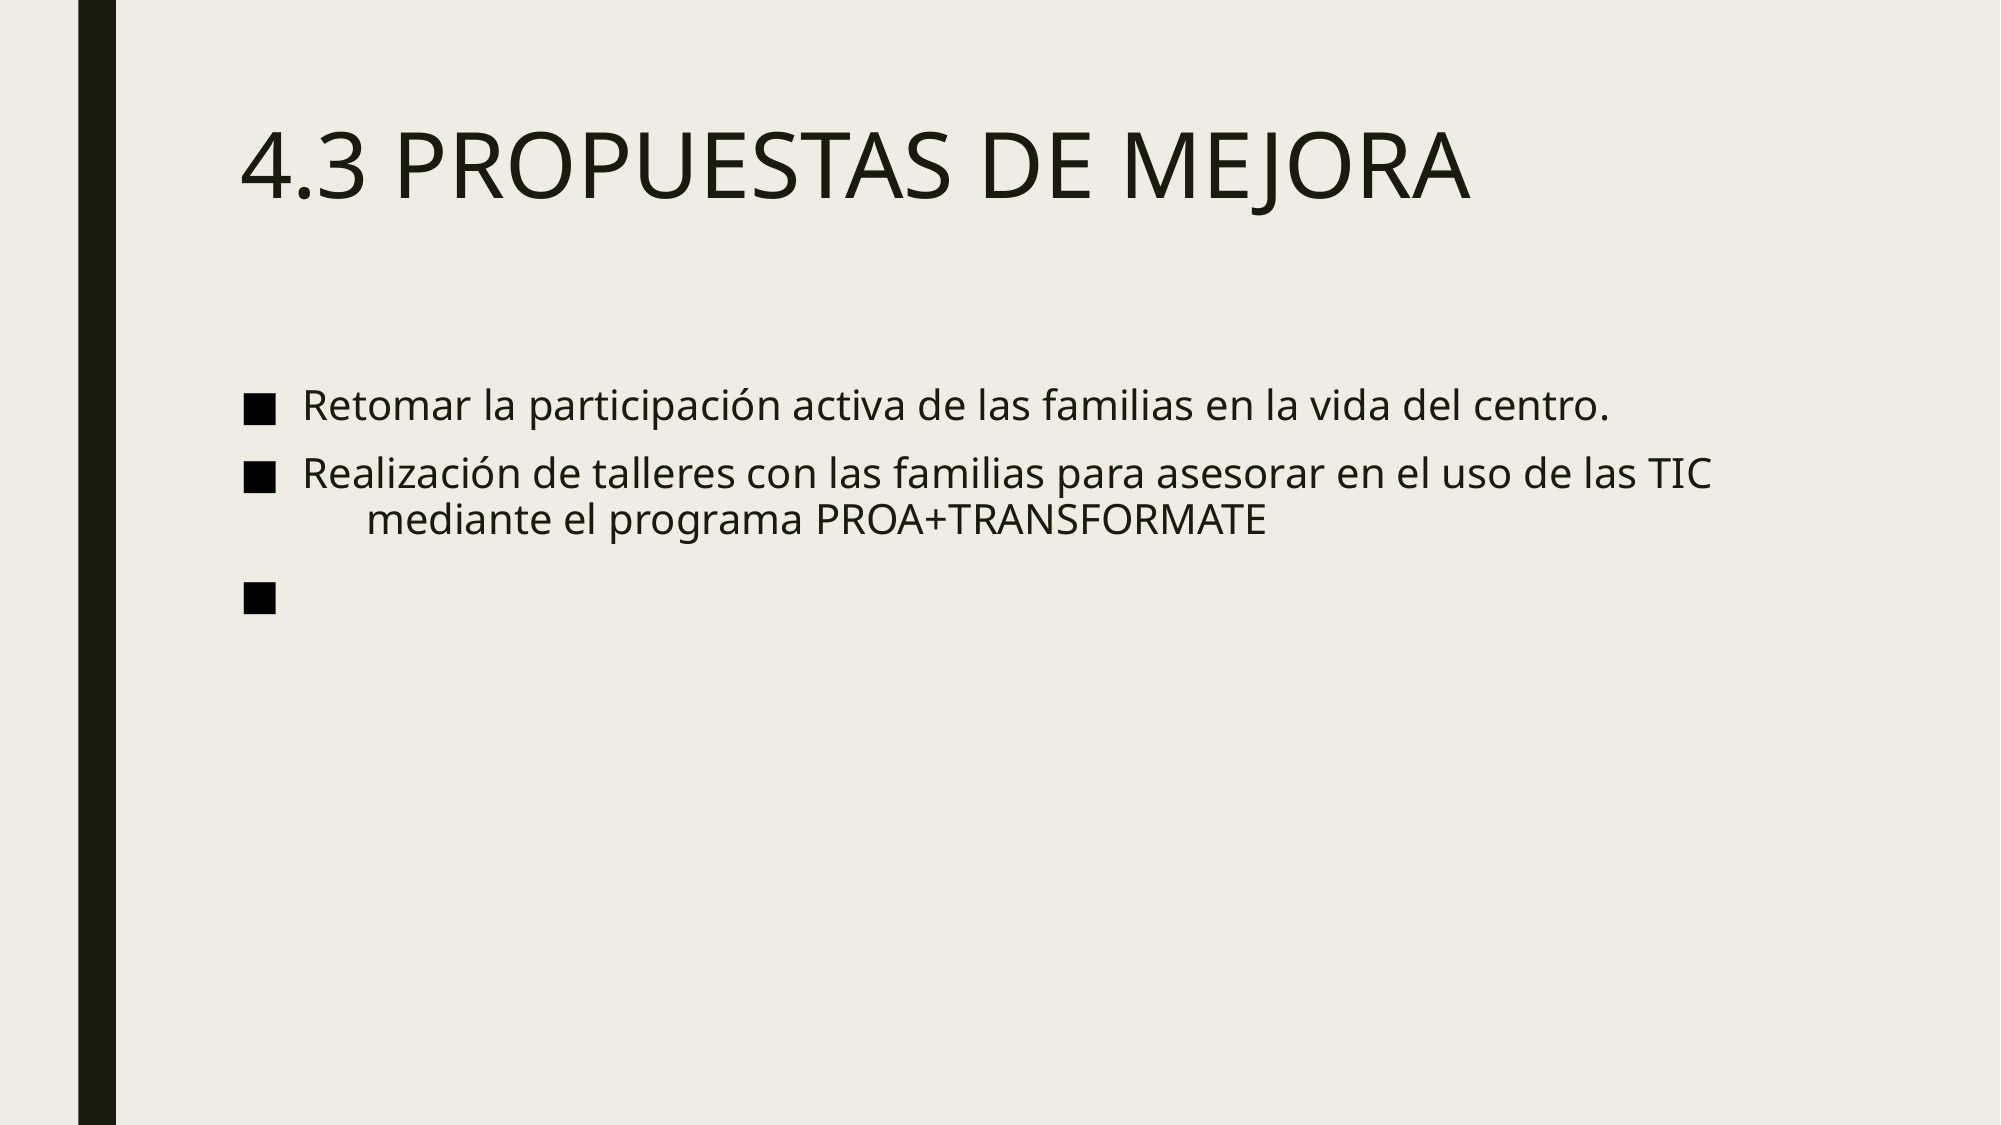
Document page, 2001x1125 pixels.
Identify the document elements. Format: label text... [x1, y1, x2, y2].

title 4.3 PROPUESTAS DE MEJORA [225, 112, 1801, 272]
list Retomar la participación activa de las familias en la vida del centro. Realización de talleres con las familias para asesorar en el uso de las TIC mediante el programa PROA+TRANSFORMATE [225, 375, 1801, 963]
